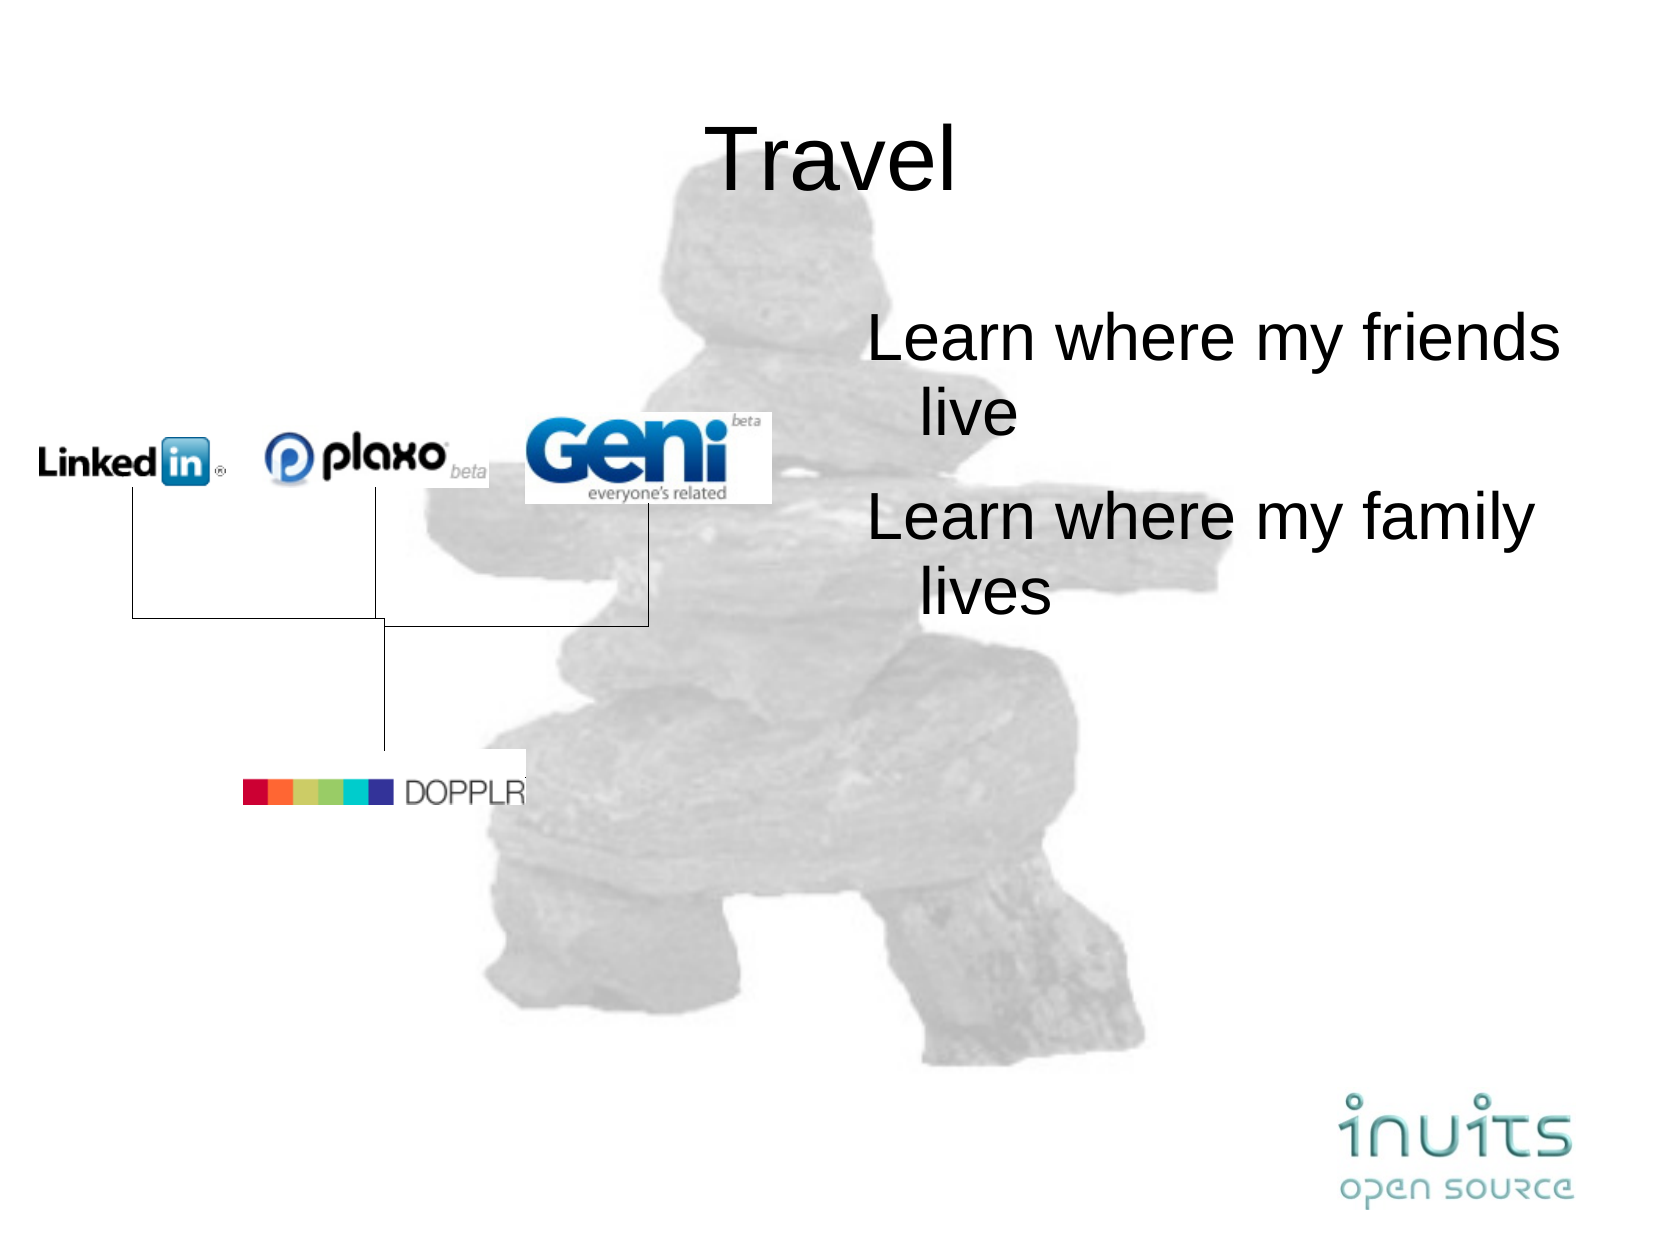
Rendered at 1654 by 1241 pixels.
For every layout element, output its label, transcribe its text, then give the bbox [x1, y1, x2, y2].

picture [1337, 1119, 1576, 1210]
title Travel [86, 55, 1576, 263]
list Learn where my friends live Learn where my family lives [848, 300, 1576, 1119]
picture [39, 437, 226, 488]
picture [243, 263, 1298, 1120]
